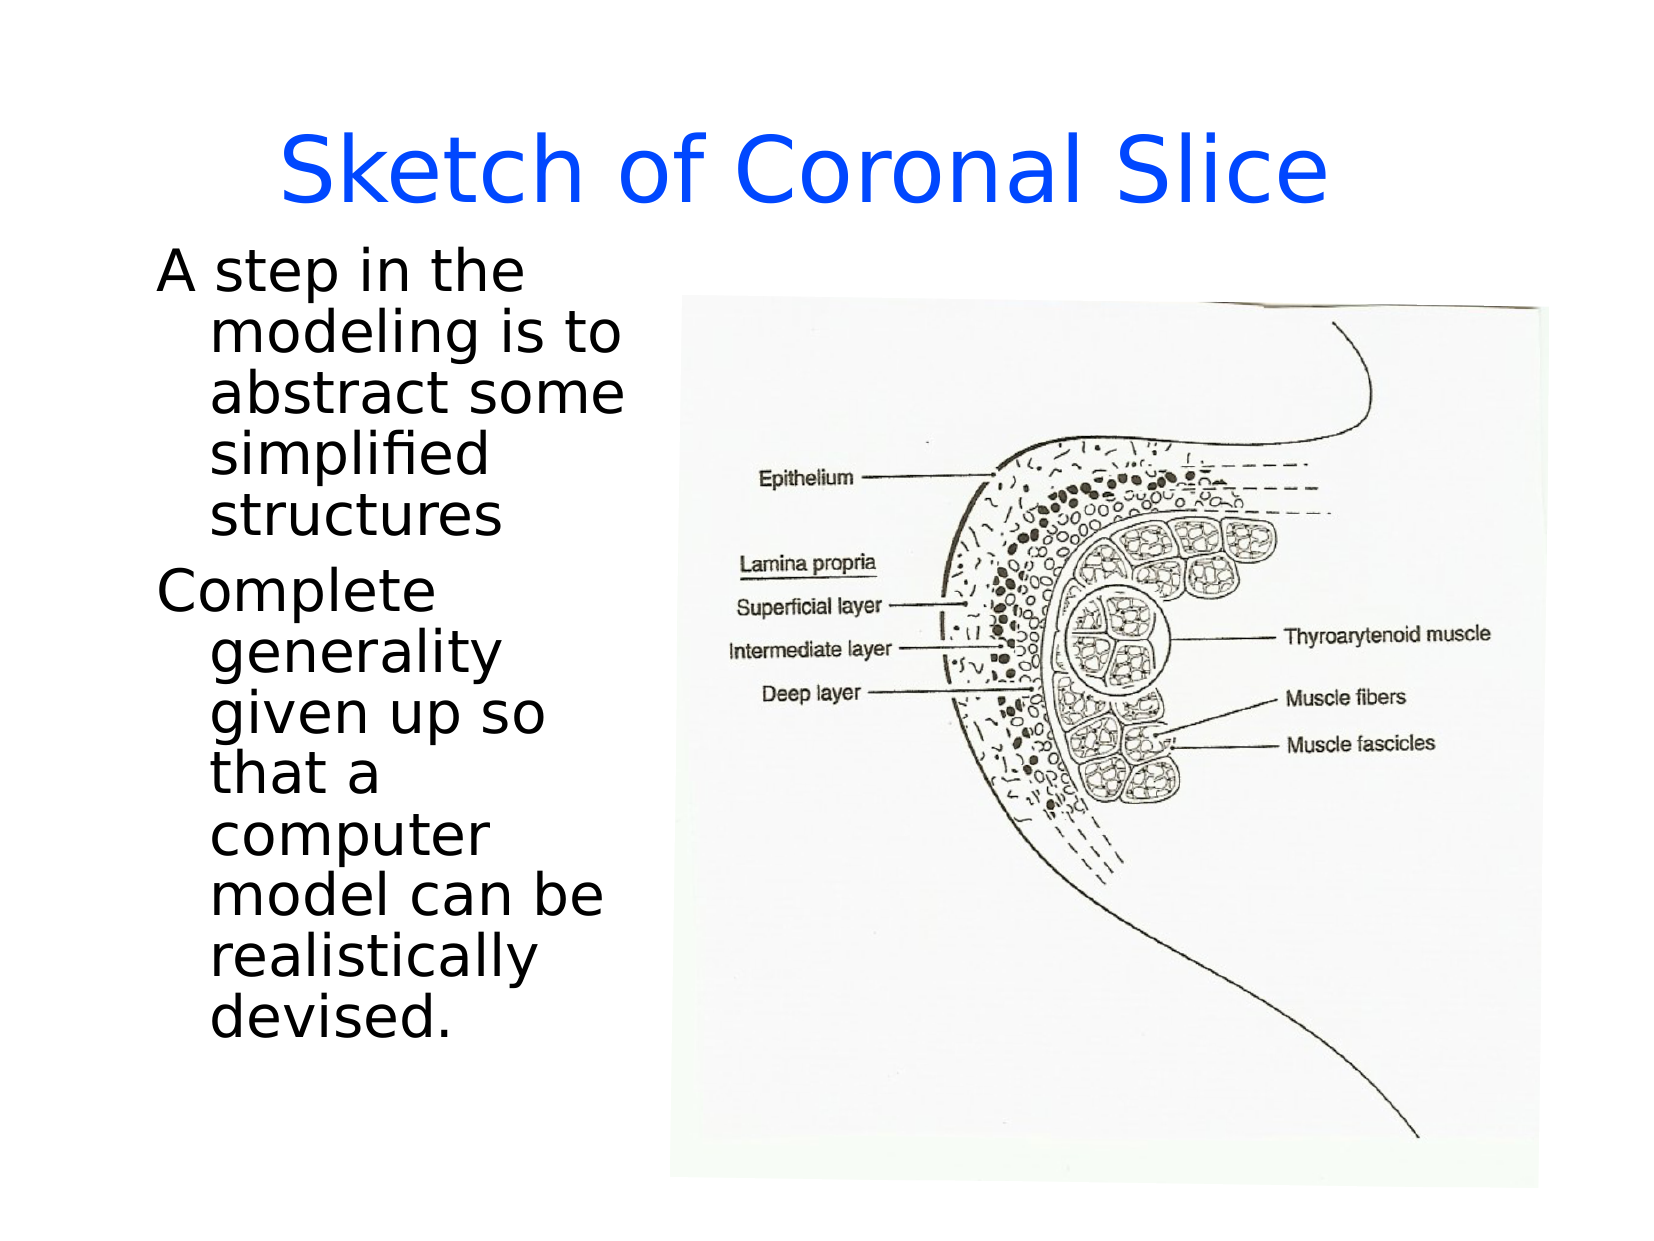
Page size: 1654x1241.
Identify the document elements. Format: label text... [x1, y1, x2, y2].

title Sketch of Coronal Slice [131, 40, 1538, 301]
picture [669, 294, 1549, 1188]
list A step in the modeling is to abstract some simplified structures Complete generality given up so that a computer model can be realistically devised. [123, 235, 676, 1241]
